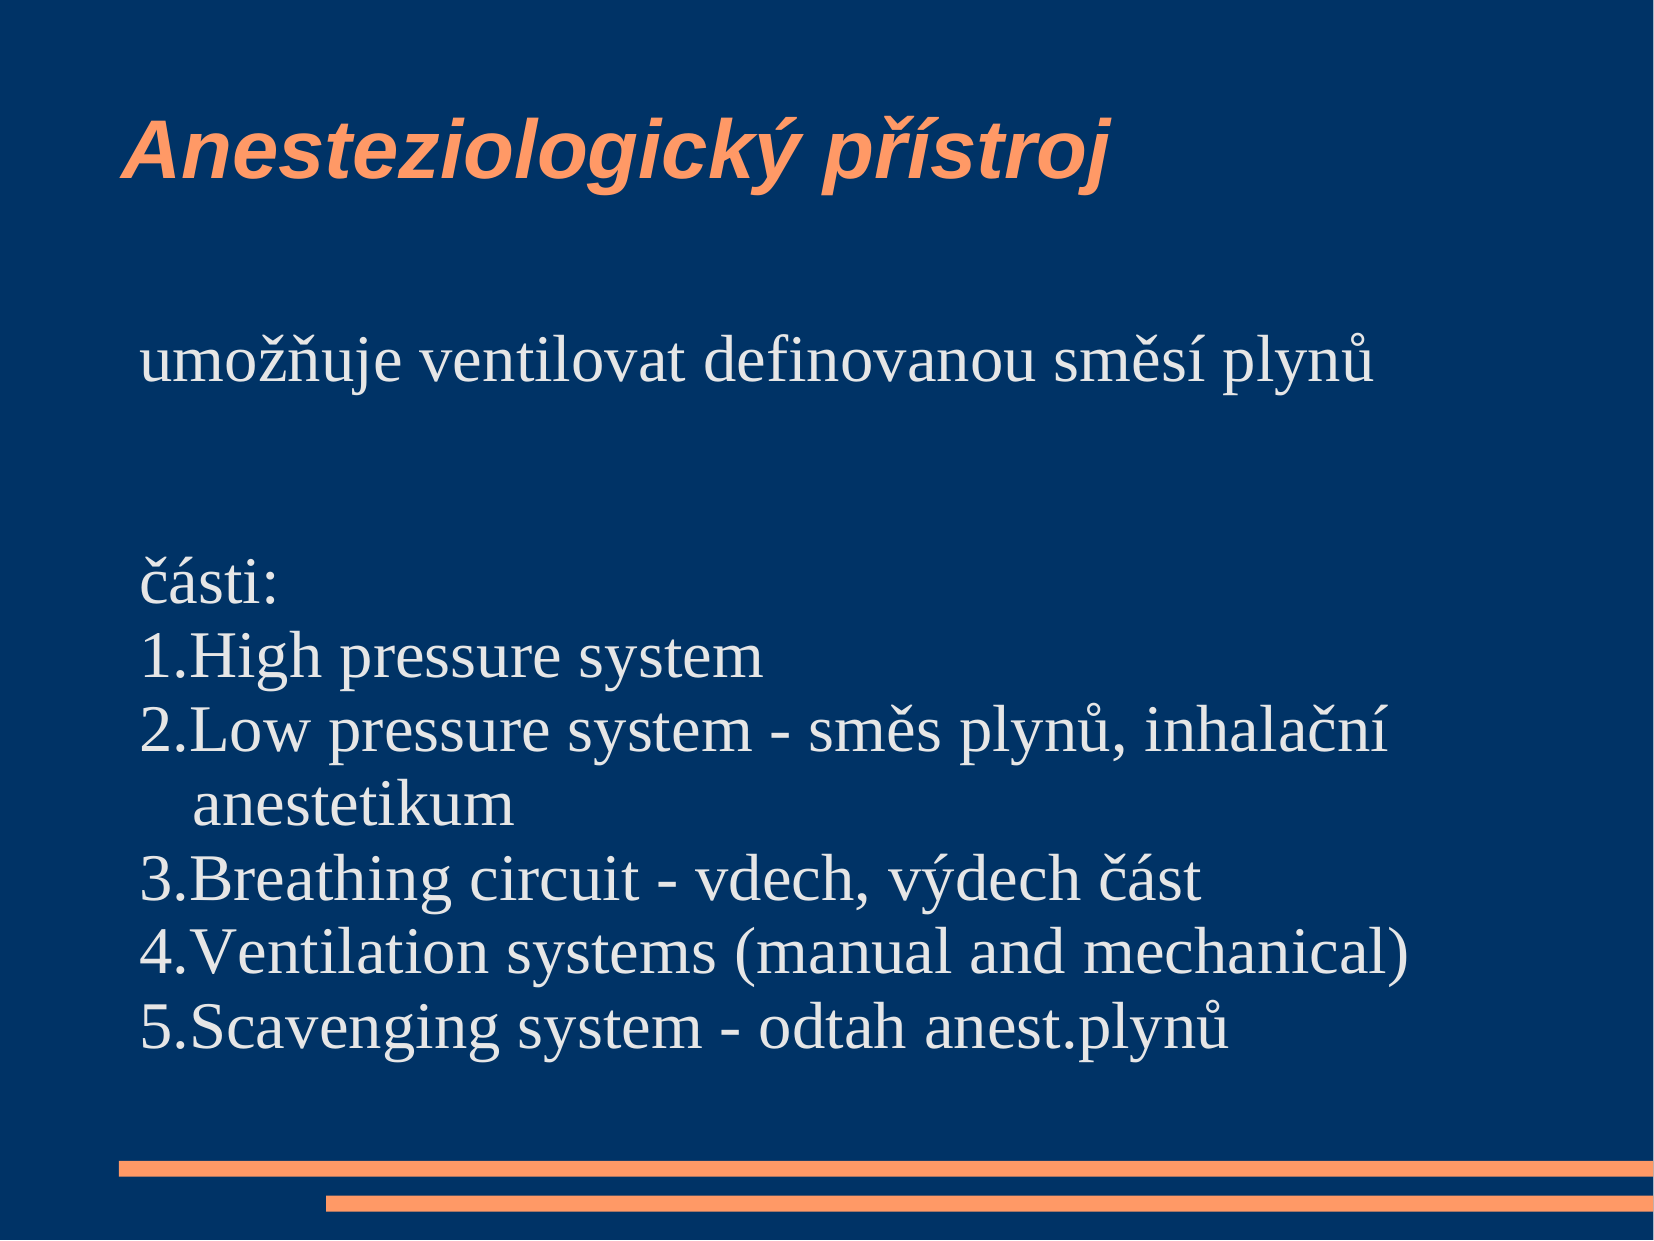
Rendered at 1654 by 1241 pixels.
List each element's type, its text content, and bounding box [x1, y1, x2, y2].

list umožňuje ventilovat definovanou směsí plynů části: 1.High pressure system 2.Low pressure system - směs plynů, inhalační anestetikum 3.Breathing circuit - vdech, výdech část 4.Ventilation systems (manual and mechanical) 5.Scavenging system - odtah anest.plynů [121, 322, 1561, 1137]
title Anesteziologický přístroj [121, 46, 1534, 254]
